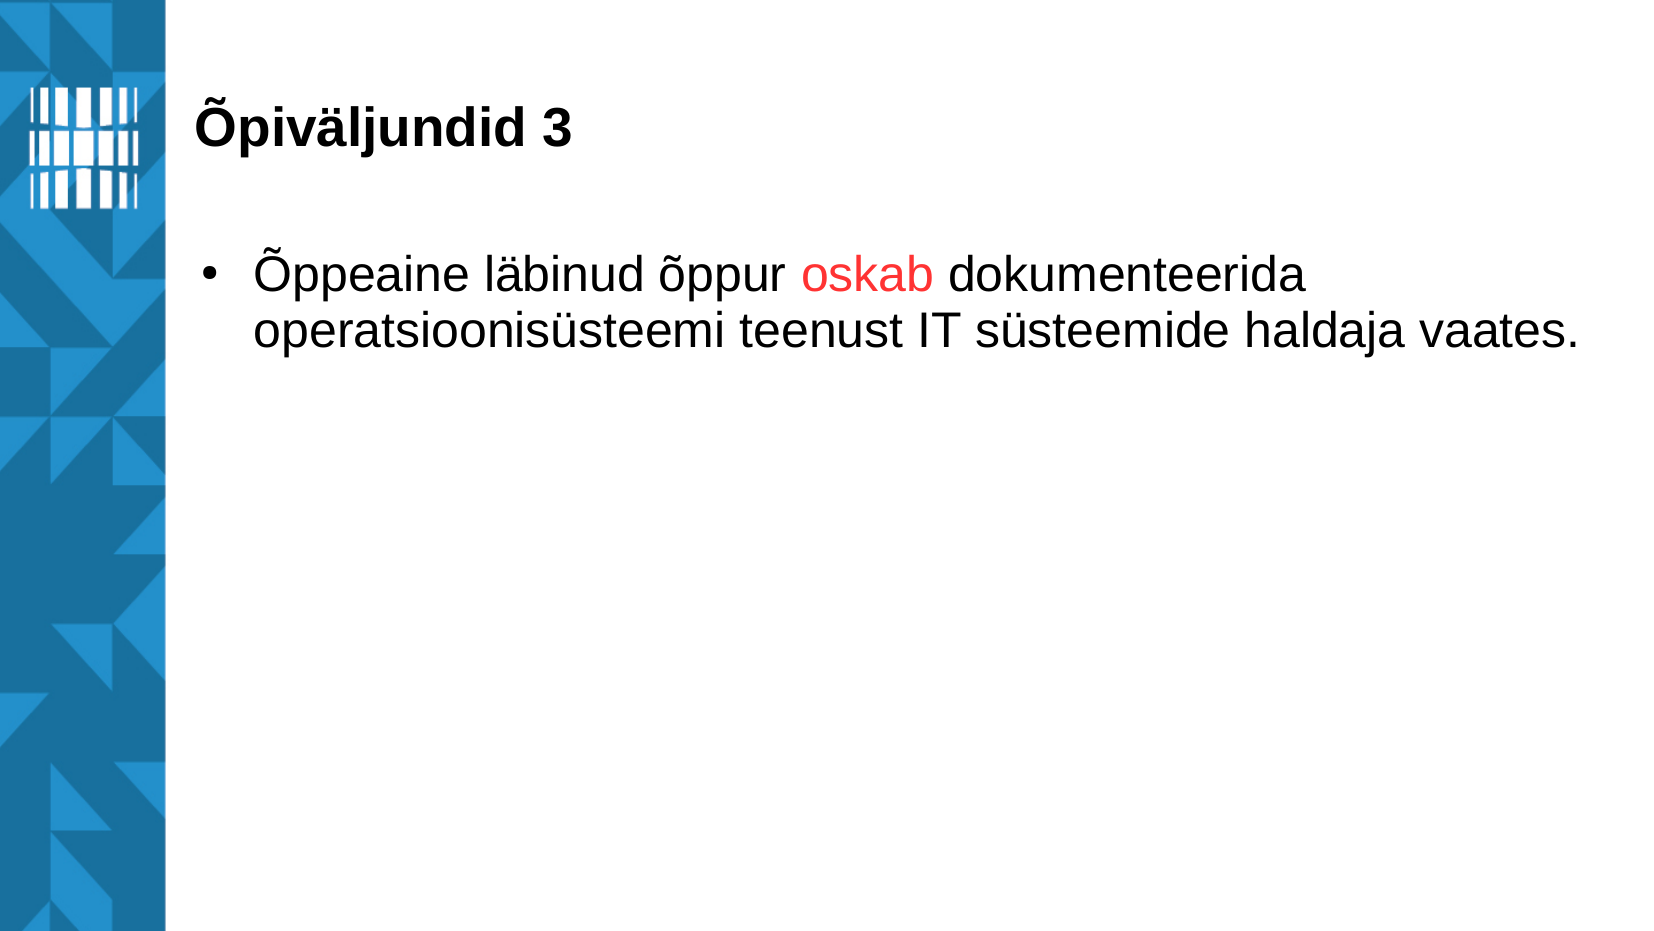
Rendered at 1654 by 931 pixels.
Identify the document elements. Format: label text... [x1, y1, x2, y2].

list Õppeaine läbinud õppur oskab dokumenteerida operatsioonisüsteemi teenust IT süsteemide haldaja vaates. [183, 246, 1639, 847]
title Õpiväljundid 3 [194, 41, 1565, 214]
